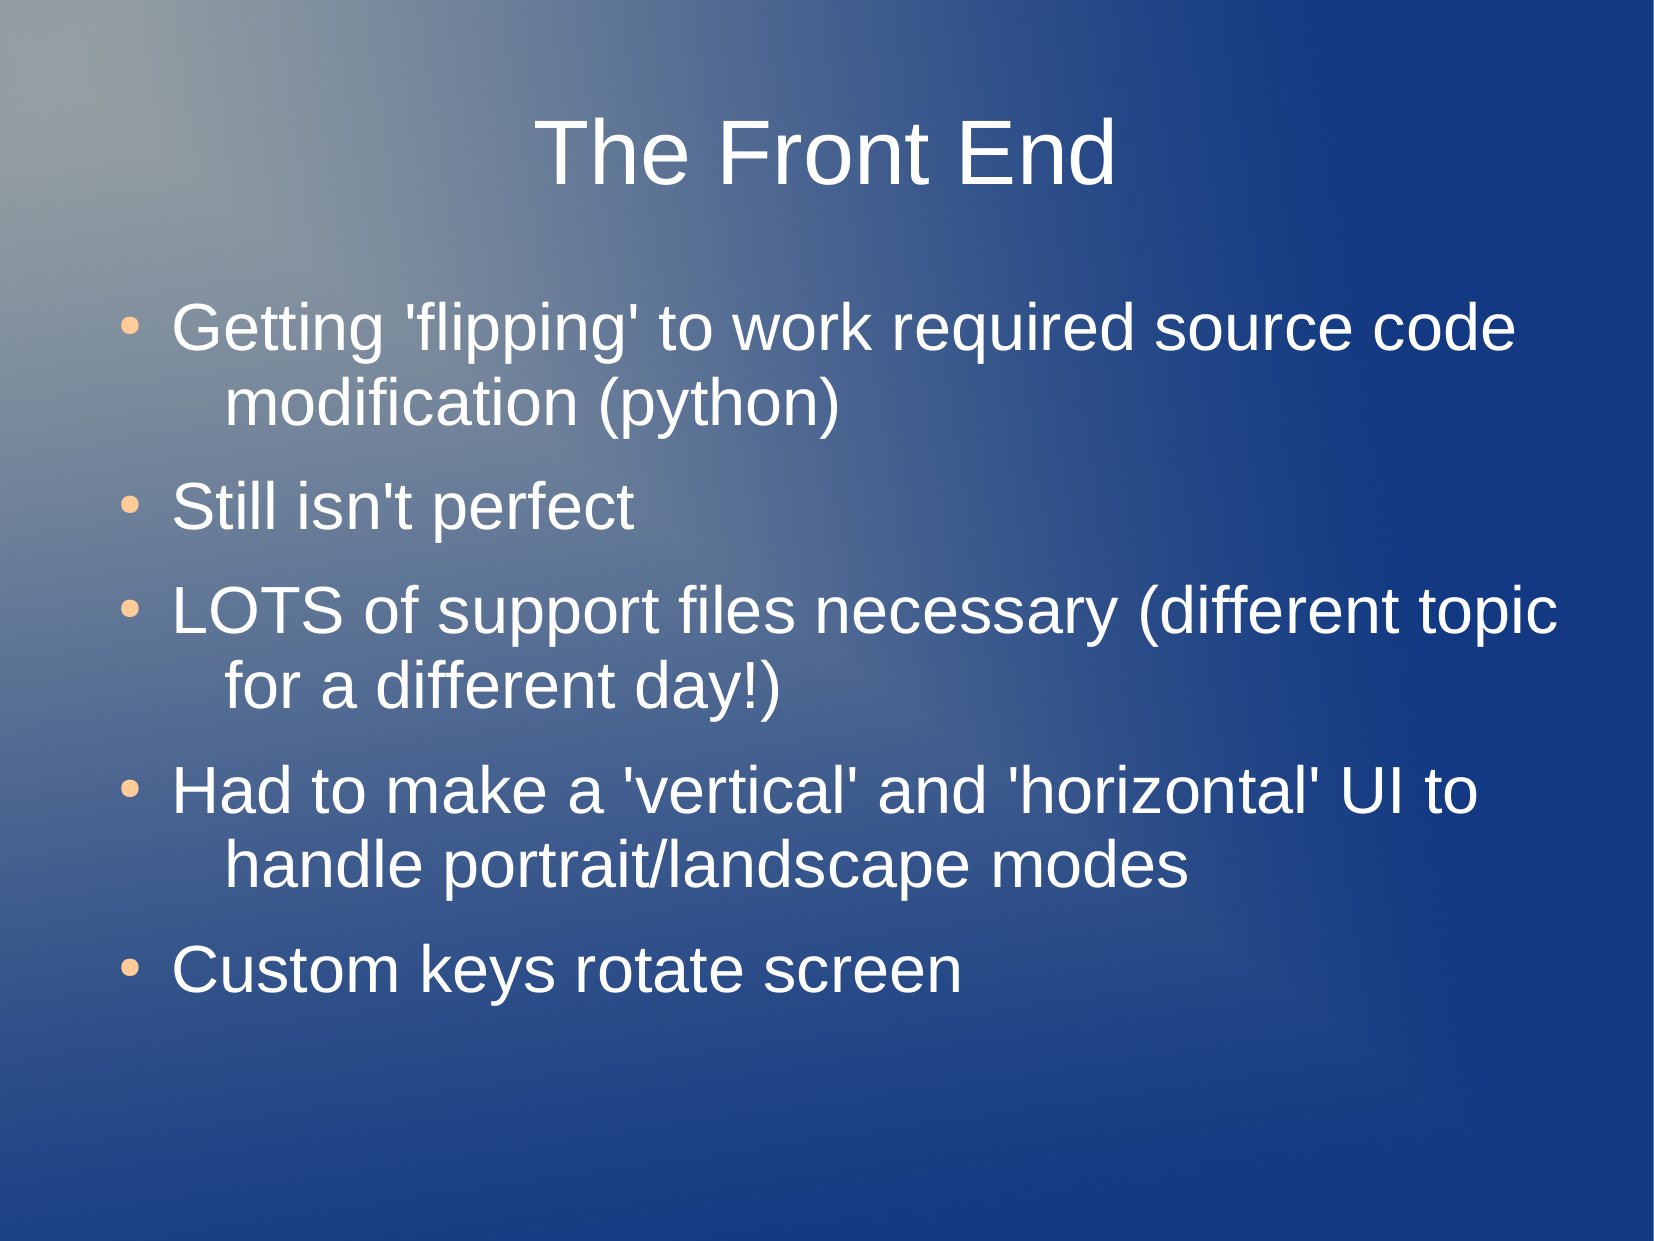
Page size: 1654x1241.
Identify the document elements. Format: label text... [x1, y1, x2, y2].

list Getting 'flipping' to work required source code modification (python) Still isn't perfect LOTS of support files necessary (different topic for a different day!) Had to make a 'vertical' and 'horizontal' UI to handle portrait/landscape modes Custom keys rotate screen [82, 290, 1571, 1094]
picture [0, 0, 1654, 1241]
title The Front End [82, 56, 1571, 250]
